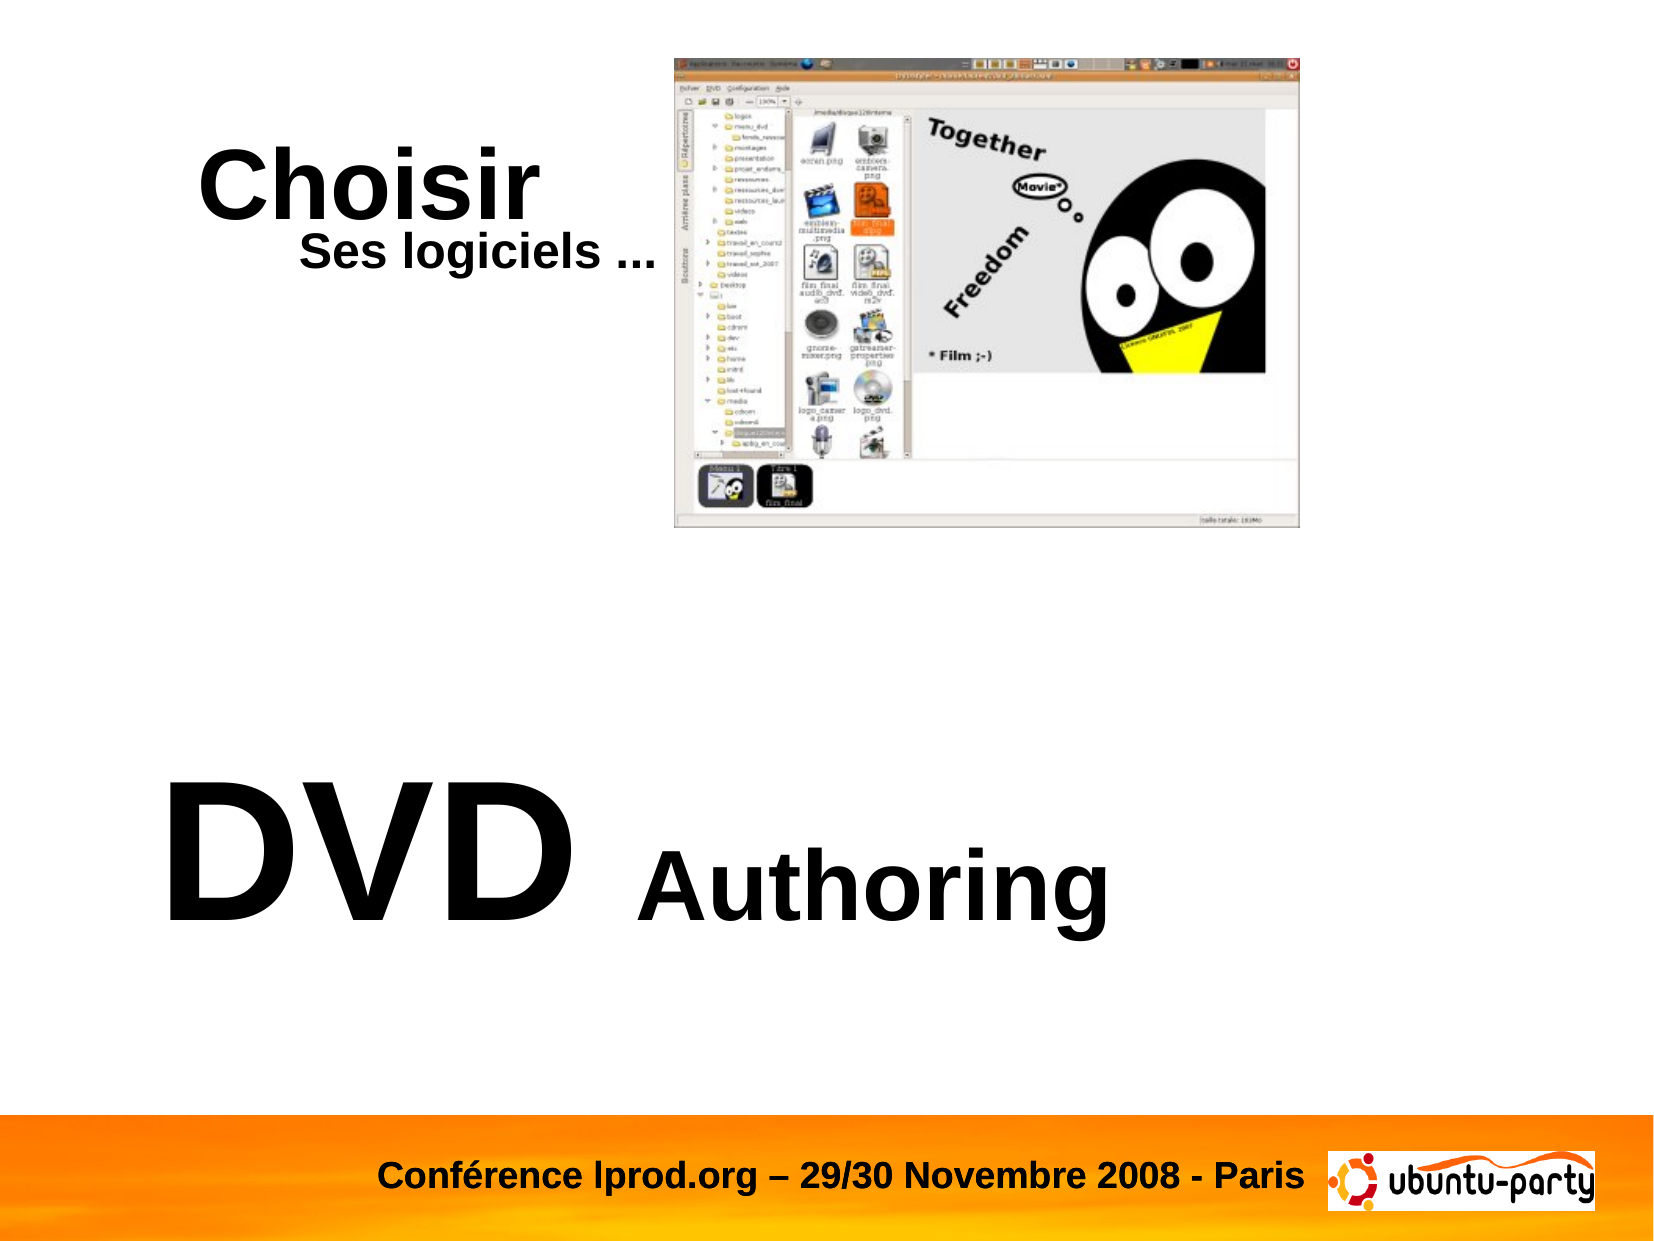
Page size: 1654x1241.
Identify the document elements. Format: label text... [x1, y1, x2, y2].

text_box Choisir [59, 122, 680, 266]
picture [674, 58, 1300, 528]
text_box Conférence lprod.org – 29/30 Novembre 2008 - Paris [295, 1147, 1388, 1211]
picture [0, 1115, 1654, 1241]
text_box Ses logiciels ... [177, 215, 780, 296]
text_box DVD Authoring [88, 731, 1182, 1004]
